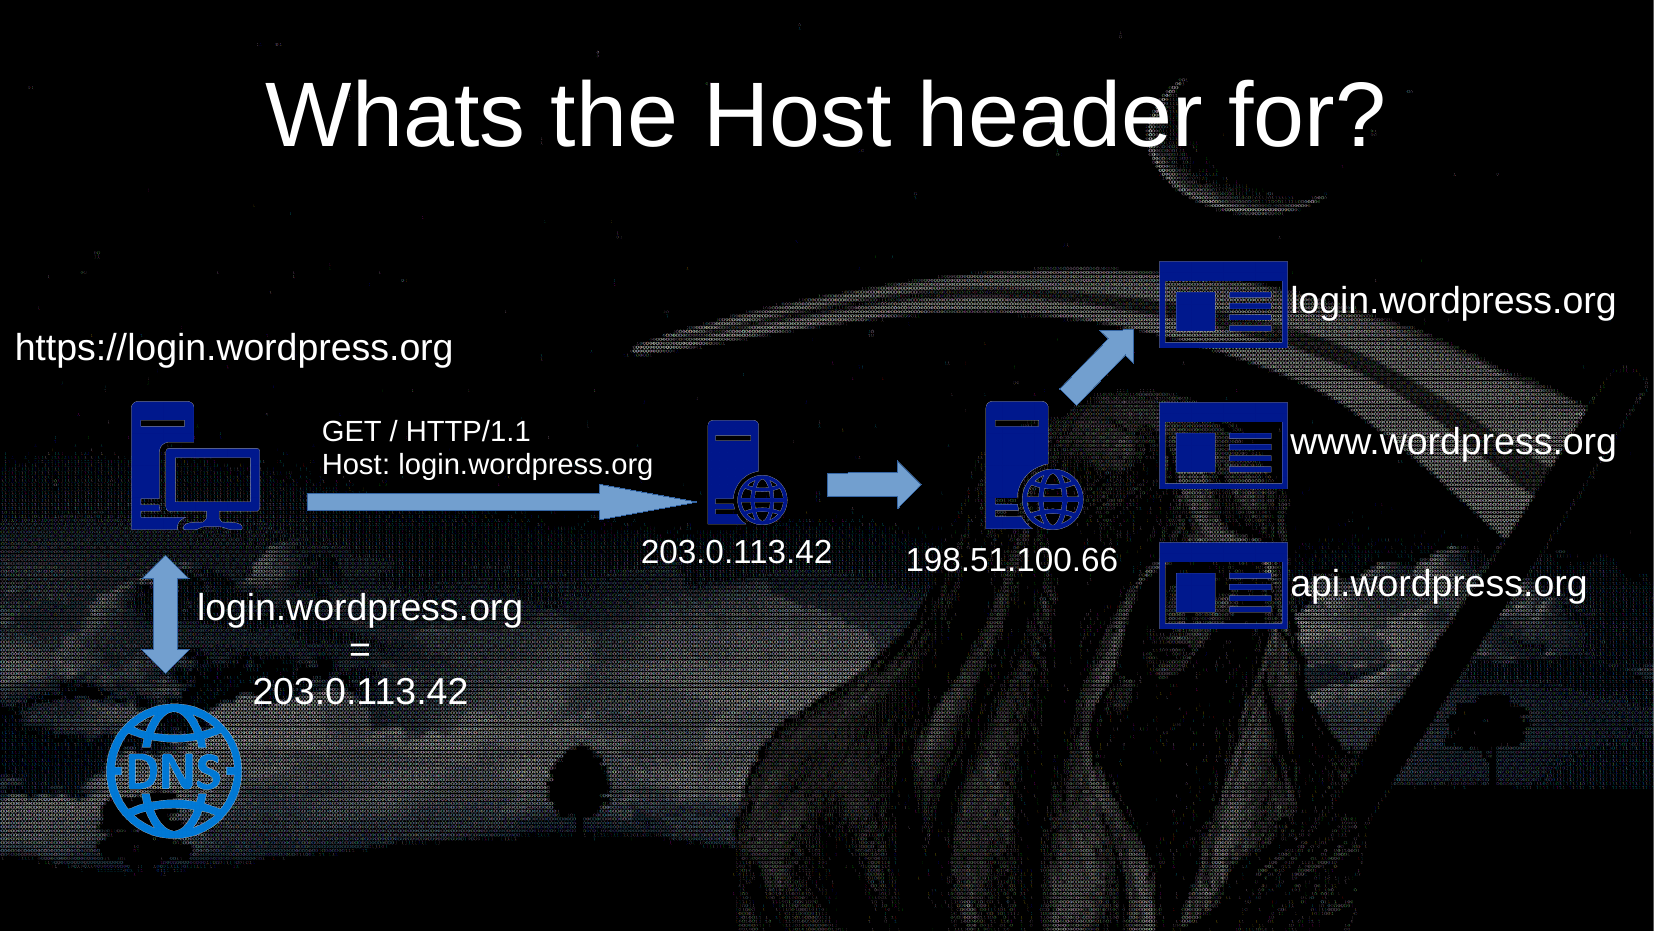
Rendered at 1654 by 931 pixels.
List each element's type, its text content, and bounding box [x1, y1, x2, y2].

text_box GET / HTTP/1.1 Host: login.wordpress.org [307, 503, 697, 591]
text_box GET / HTTP/1.1 Host: login.wordpress.org [307, 407, 697, 501]
text_box api.wordpress.org [1275, 555, 1642, 615]
text_box 198.51.100.66 [890, 533, 1134, 586]
text_box [827, 460, 922, 509]
text_box www.wordpress.org [1275, 413, 1642, 473]
text_box https://login.wordpress.org [0, 318, 485, 378]
text_box login.wordpress.org = 203.0.113.42 [177, 578, 544, 720]
text_box [307, 484, 697, 520]
text_box [1059, 329, 1134, 401]
title Whats the Host header for? [82, 37, 1571, 193]
picture [0, 0, 1654, 931]
text_box [141, 555, 189, 674]
text_box login.wordpress.org [1275, 271, 1642, 331]
text_box 203.0.113.42 [625, 525, 875, 625]
